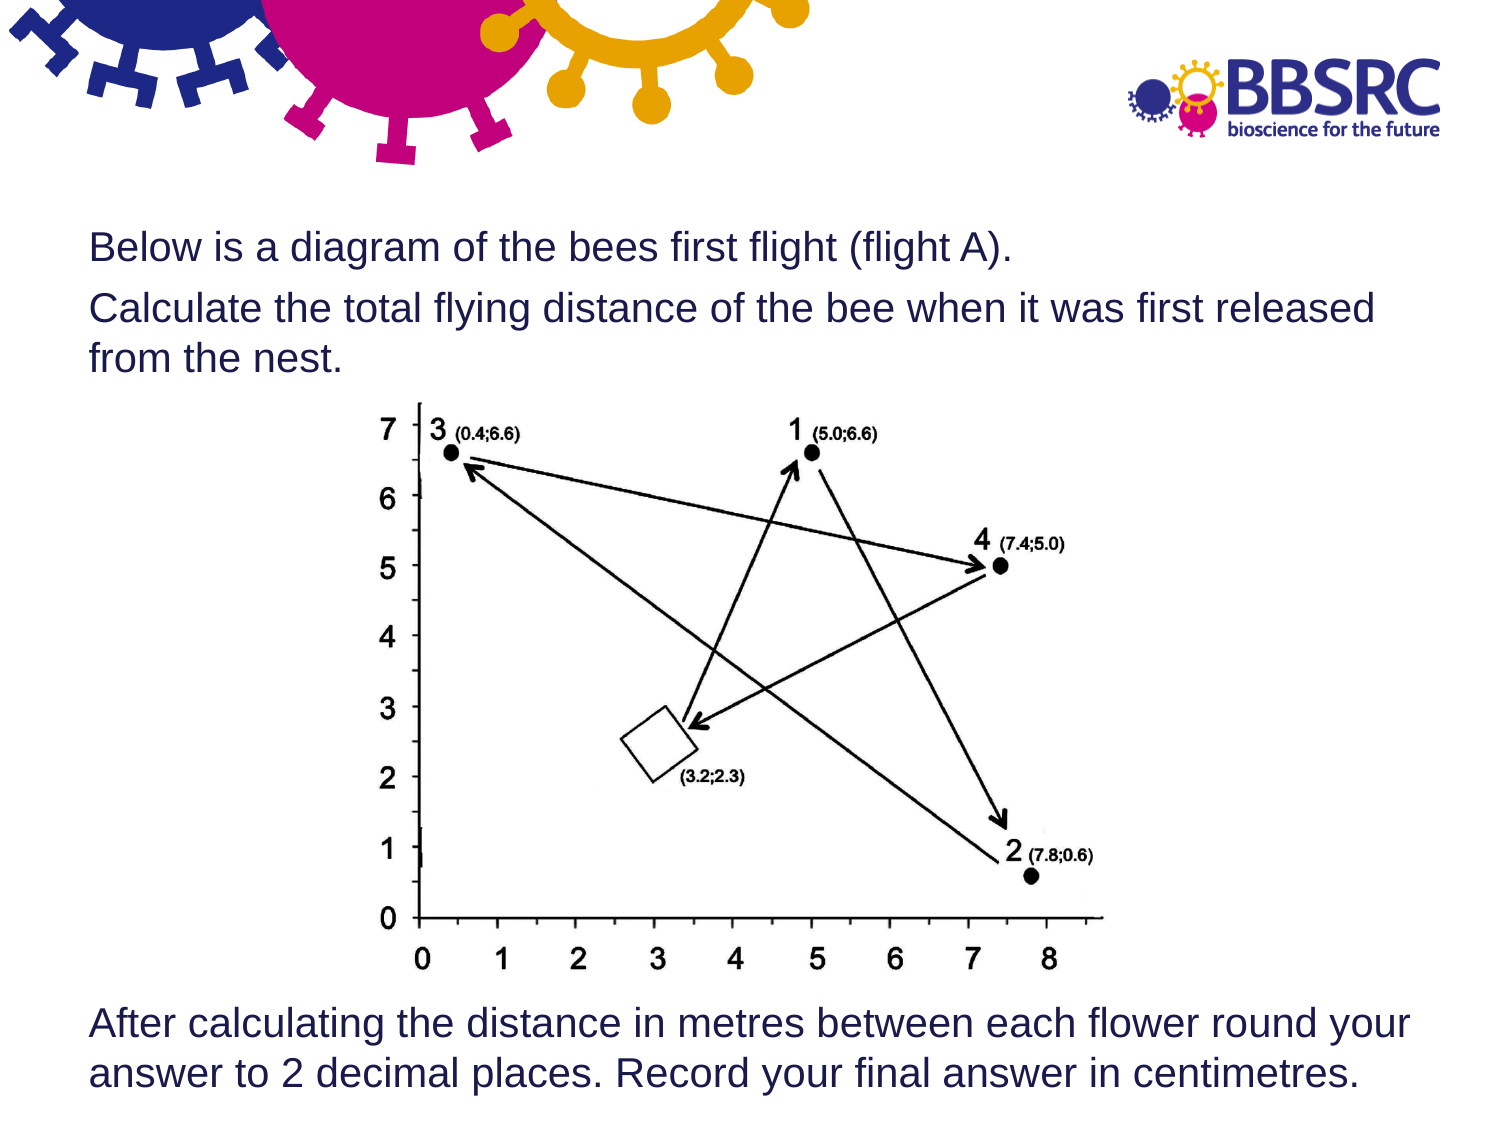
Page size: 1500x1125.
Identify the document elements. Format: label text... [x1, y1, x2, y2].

picture [371, 398, 1118, 976]
list Below is a diagram of the bees first flight (flight A). Calculate the total flying distance of the bee when it was first released from the nest. After calculating the distance in metres between each flower round your answer to 2 decimal places. Record your final answer in centimetres. [88, 219, 1436, 1106]
